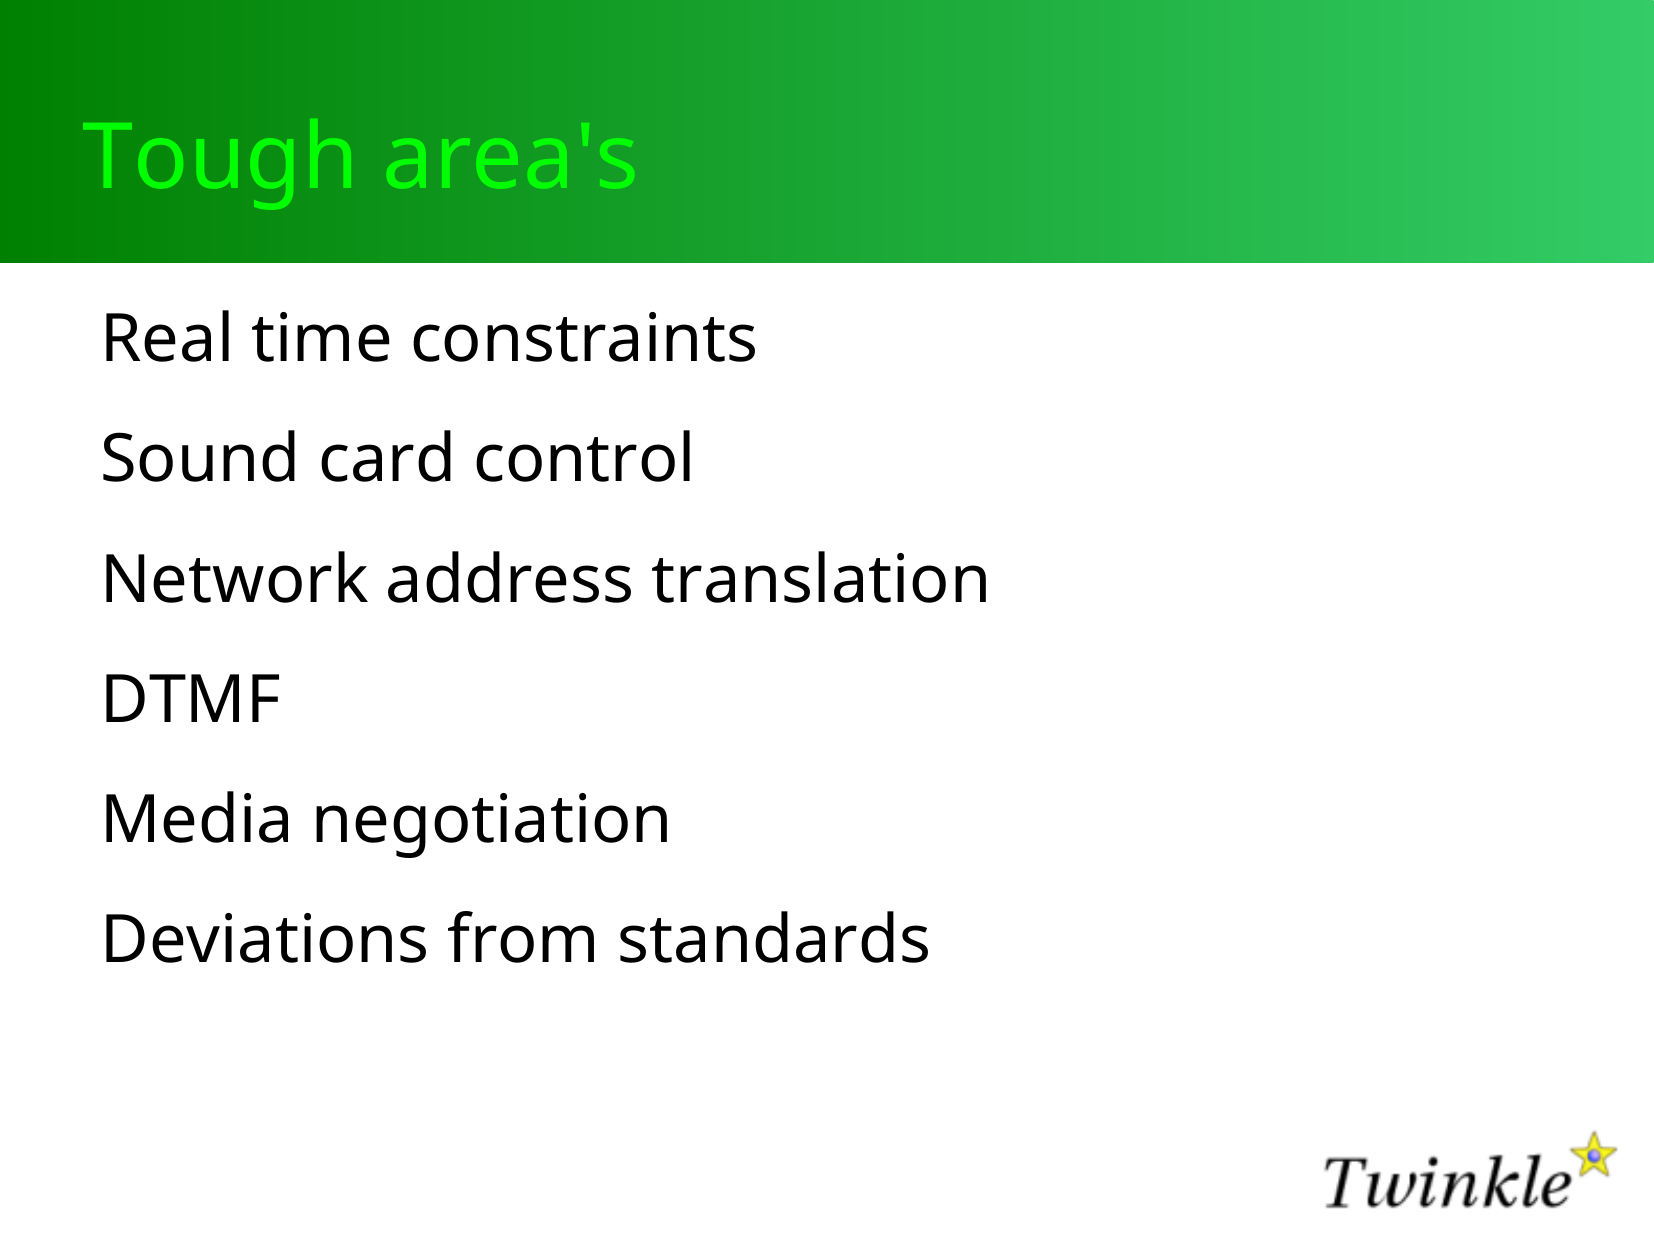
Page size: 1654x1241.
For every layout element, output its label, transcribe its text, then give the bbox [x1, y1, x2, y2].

picture [1312, 1124, 1626, 1221]
title Tough area's [82, 56, 1571, 250]
list Real time constraints Sound card control Network address translation DTMF Media negotiation Deviations from standards [82, 290, 1571, 1094]
